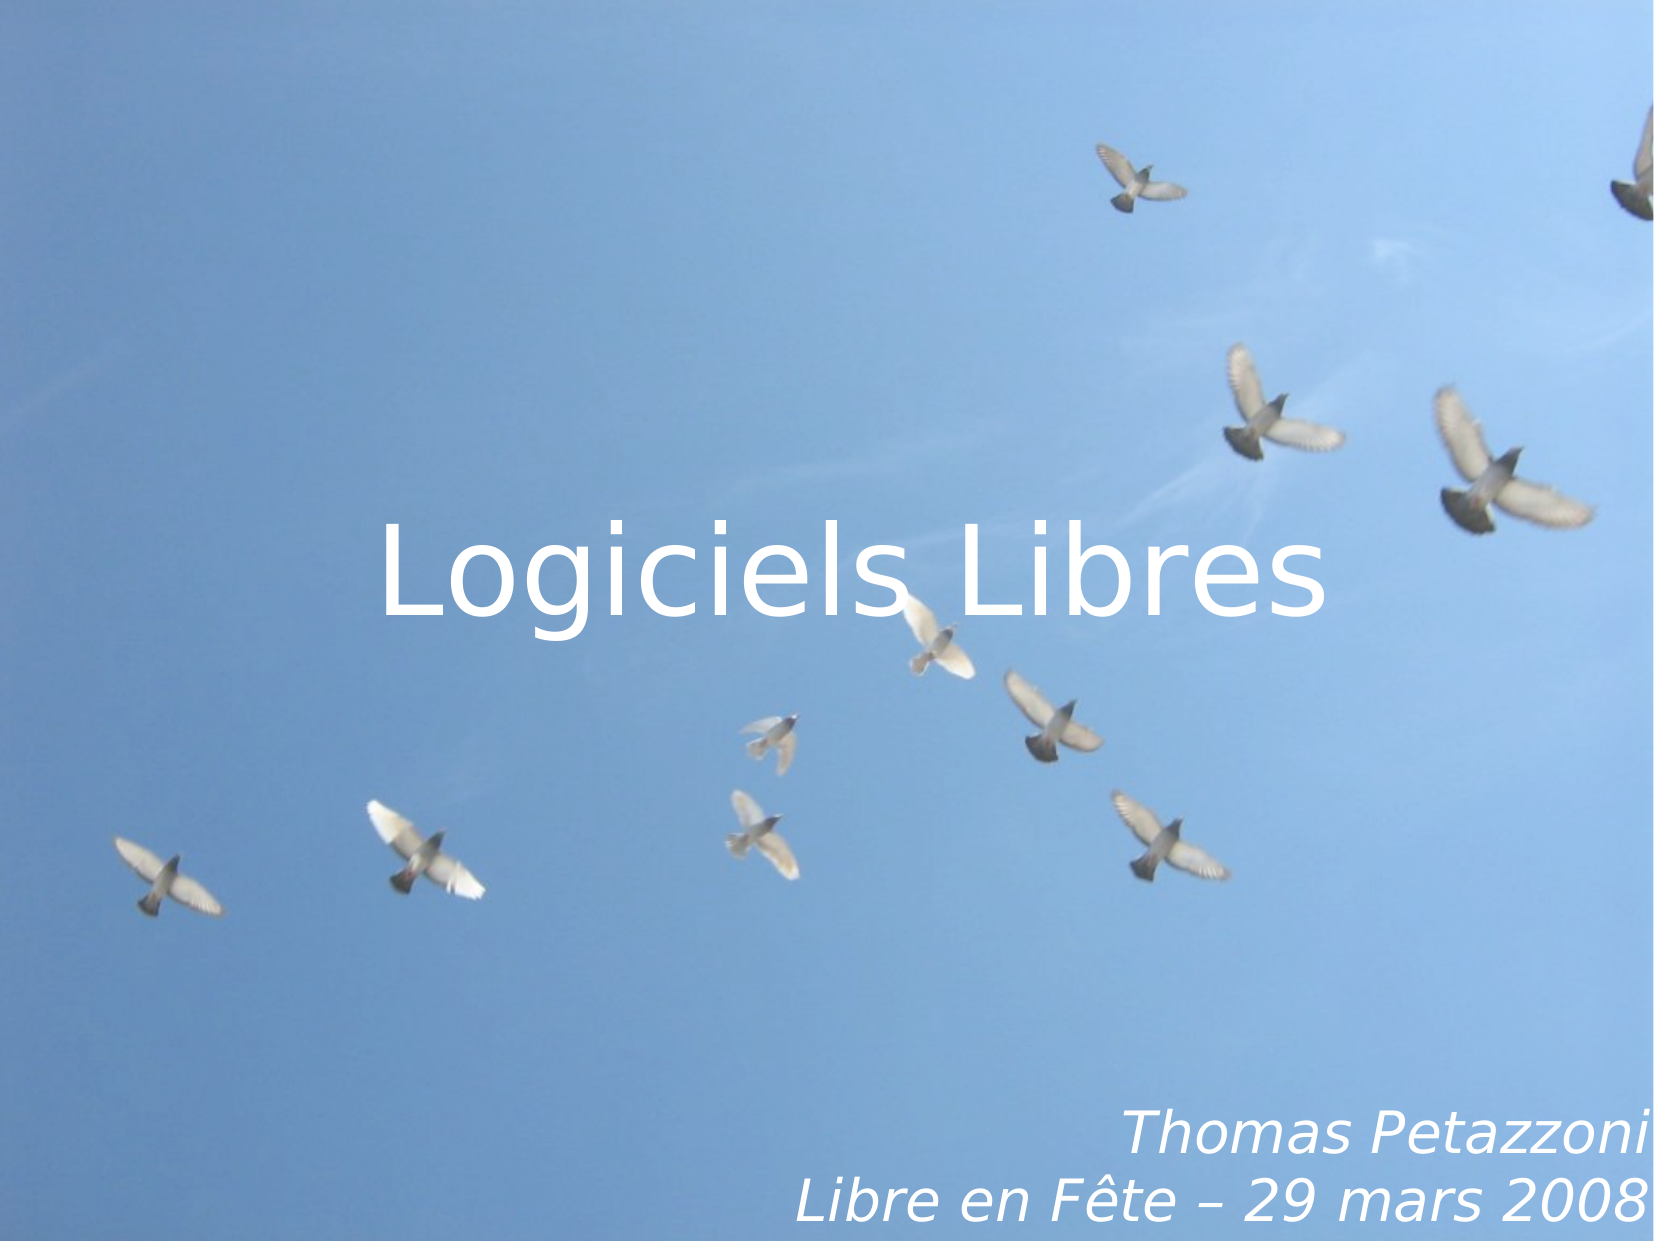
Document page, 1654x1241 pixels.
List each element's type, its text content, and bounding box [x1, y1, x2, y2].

text_box Thomas Petazzoni Libre en Fête – 29 mars 2008 [162, 1077, 1651, 1241]
subtitle Logiciels Libres [91, 170, 1580, 975]
picture [0, 0, 1654, 1241]
